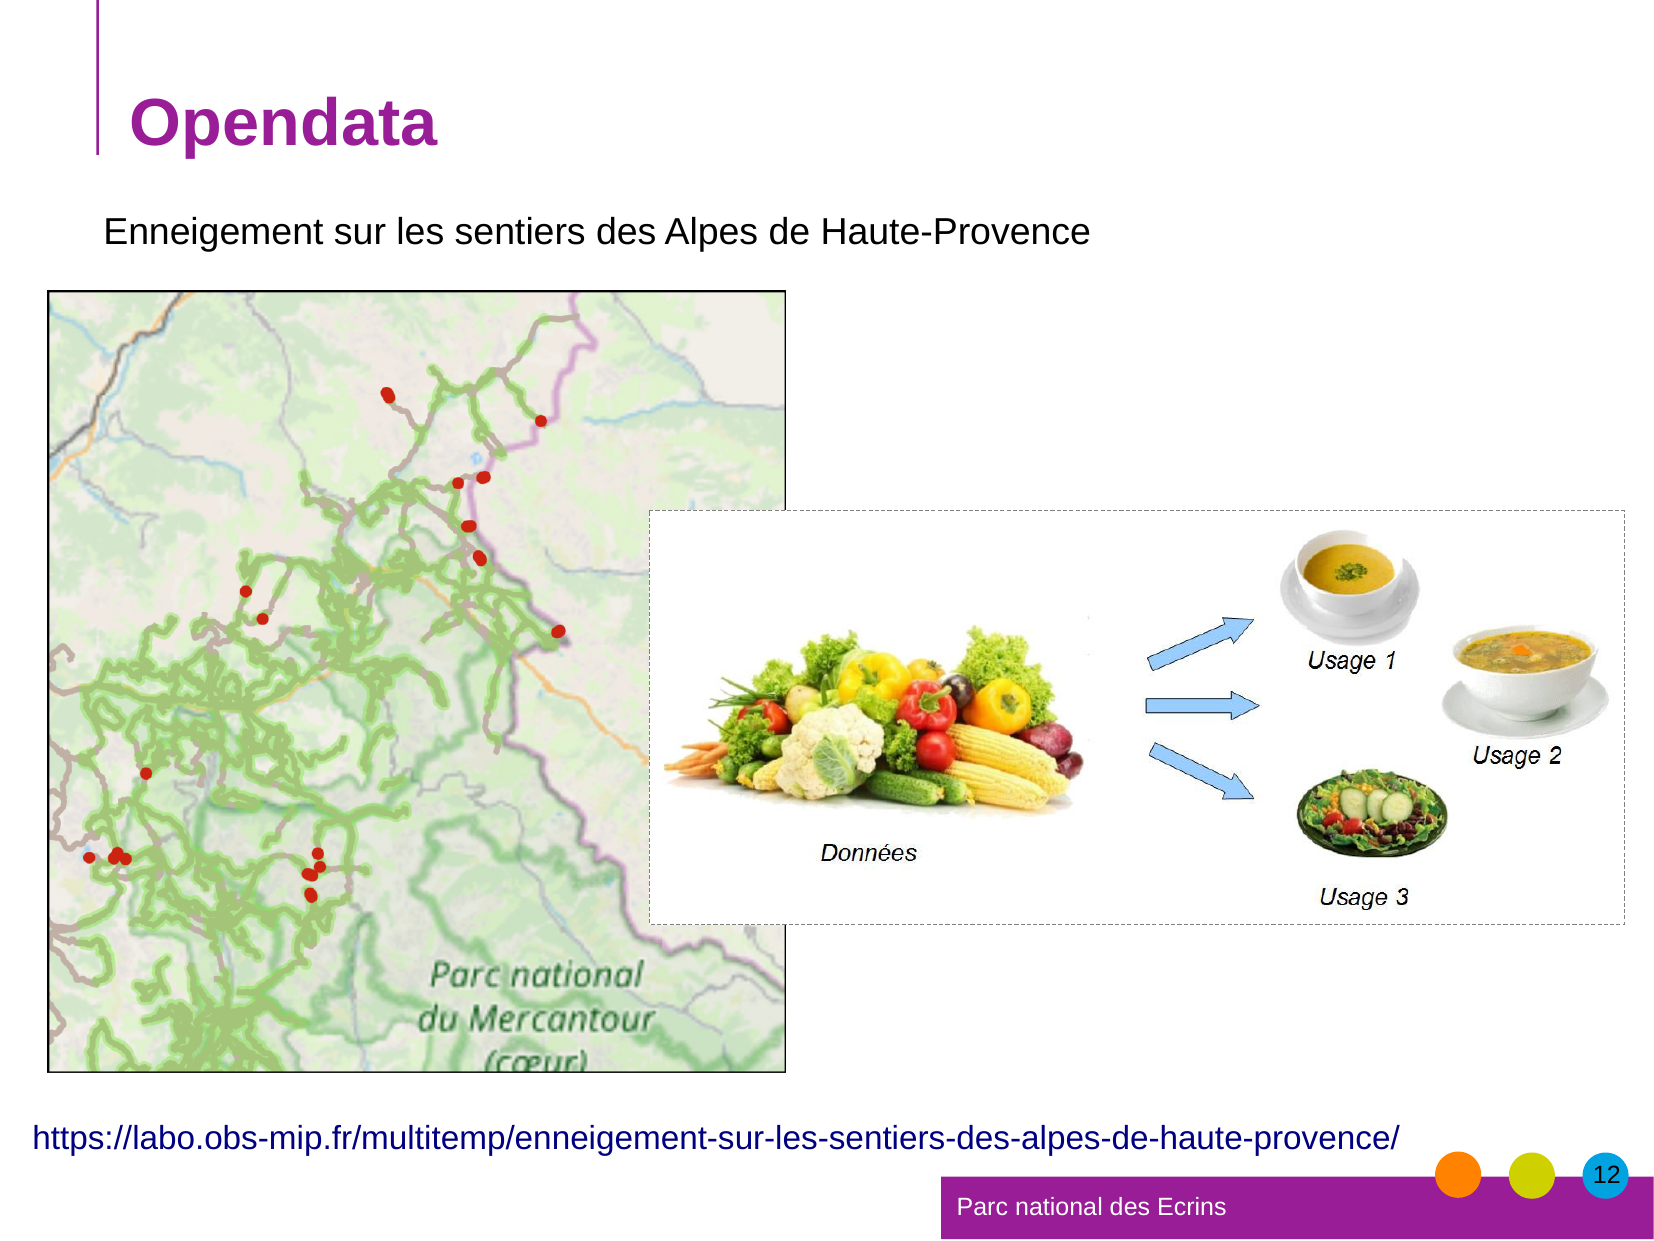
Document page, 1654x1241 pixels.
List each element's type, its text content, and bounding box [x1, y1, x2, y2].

picture [47, 290, 1625, 1073]
text_box https://labo.obs-mip.fr/multitemp/enneigement-sur-les-sentiers-des-alpes-de-haute-provence/ [17, 1112, 1427, 1165]
text_box Enneigement sur les sentiers des Alpes de Haute-Provence [88, 202, 1106, 260]
title Opendata [129, 11, 1619, 160]
